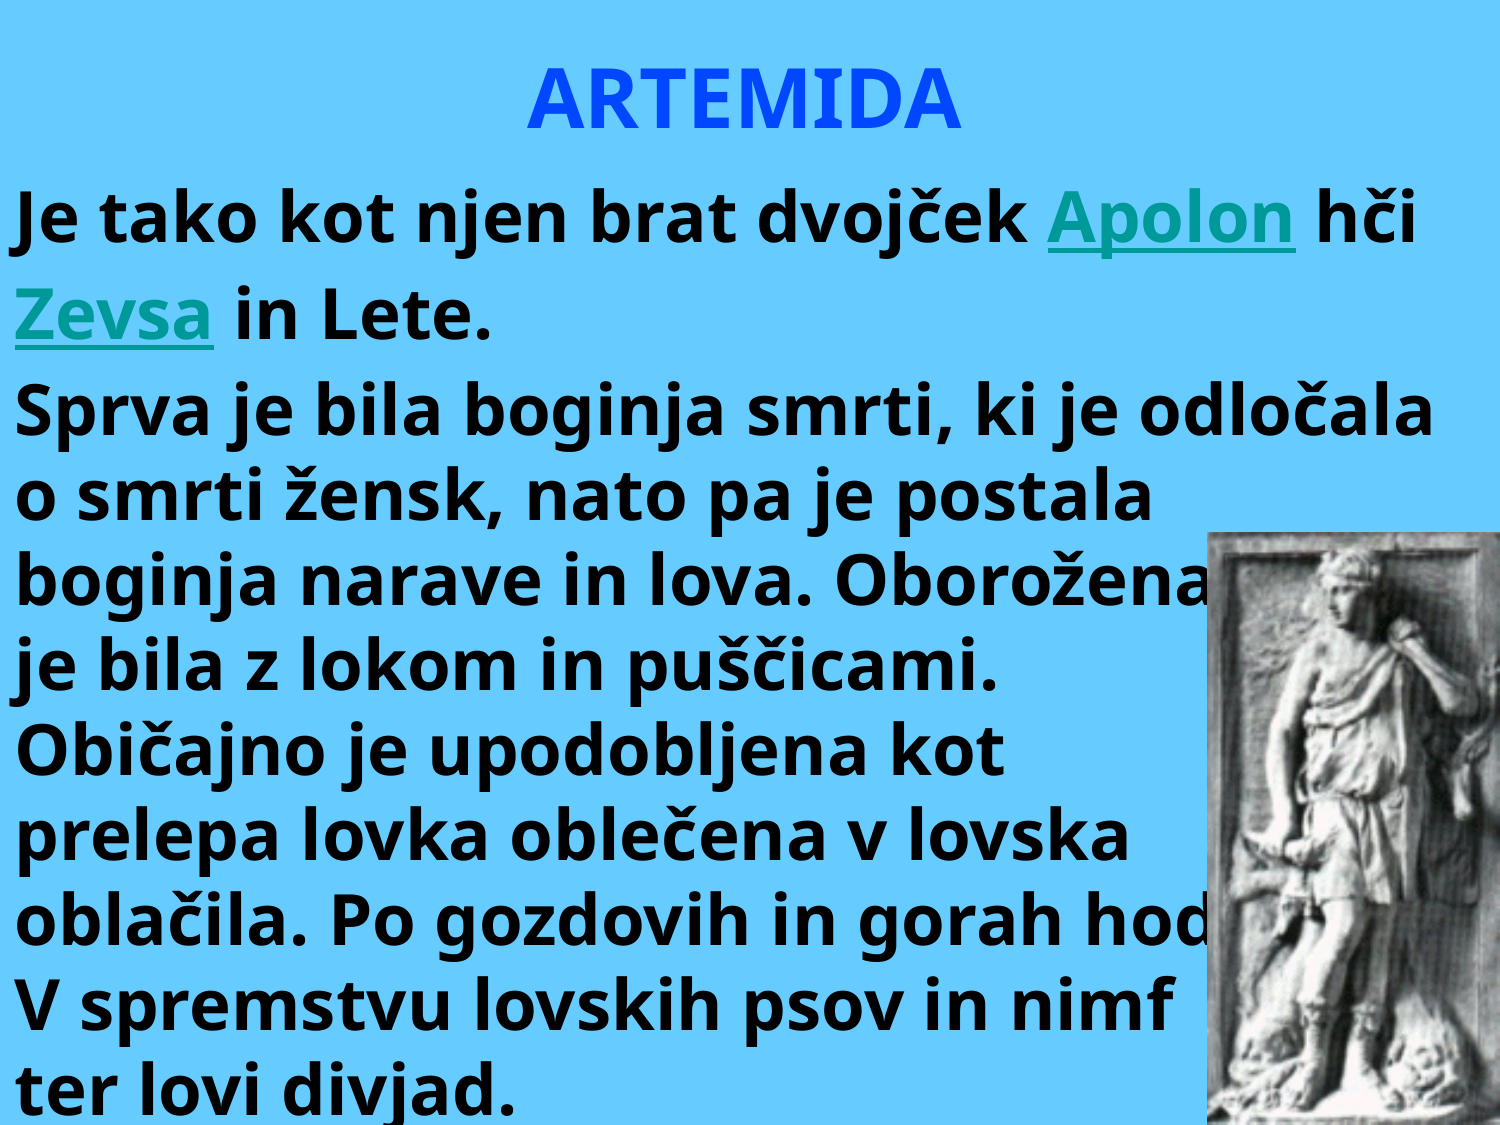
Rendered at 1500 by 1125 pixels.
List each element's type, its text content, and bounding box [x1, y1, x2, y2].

text_box ARTEMIDA [512, 37, 975, 154]
picture [1207, 532, 1500, 1125]
text_box Je tako kot njen brat dvojček Apolon hči Zevsa in Lete. Sprva je bila boginja smrti, ki je odločala o smrti žensk, nato pa je postala boginja narave in lova. Oborožena je bila z lokom in puščicami. Običajno je upodobljena kot prelepa lovka oblečena v lovska oblačila. Po gozdovih in gorah hodi V spremstvu lovskih psov in nimf ter lovi divjad. [0, 164, 1493, 1125]
